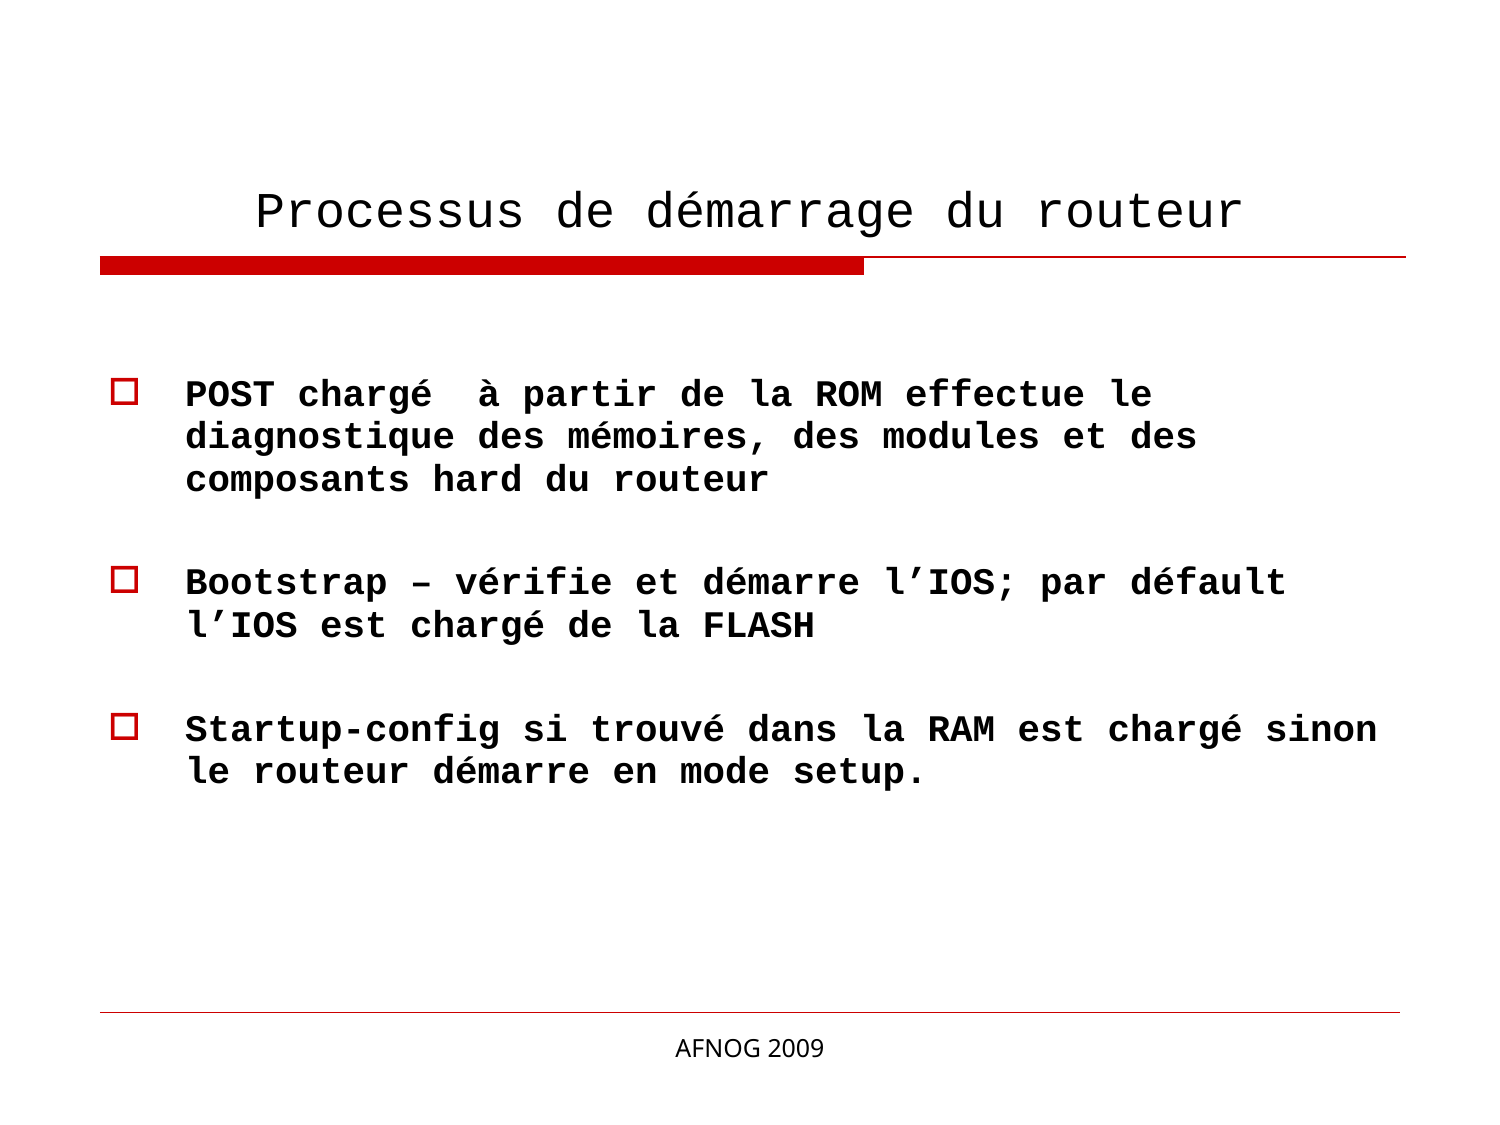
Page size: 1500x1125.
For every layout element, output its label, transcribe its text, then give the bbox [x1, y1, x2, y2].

text_box AFNOG 2009 [512, 1024, 988, 1103]
title Processus de démarrage du routeur [94, 49, 1407, 250]
list POST chargé à partir de la ROM effectue le diagnostique des mémoires, des modules et des composants hard du routeur Bootstrap – vérifie et démarre l’IOS; par défault l’IOS est chargé de la FLASH Startup-config si trouvé dans la RAM est chargé sinon le routeur démarre en mode setup. [92, 287, 1406, 988]
